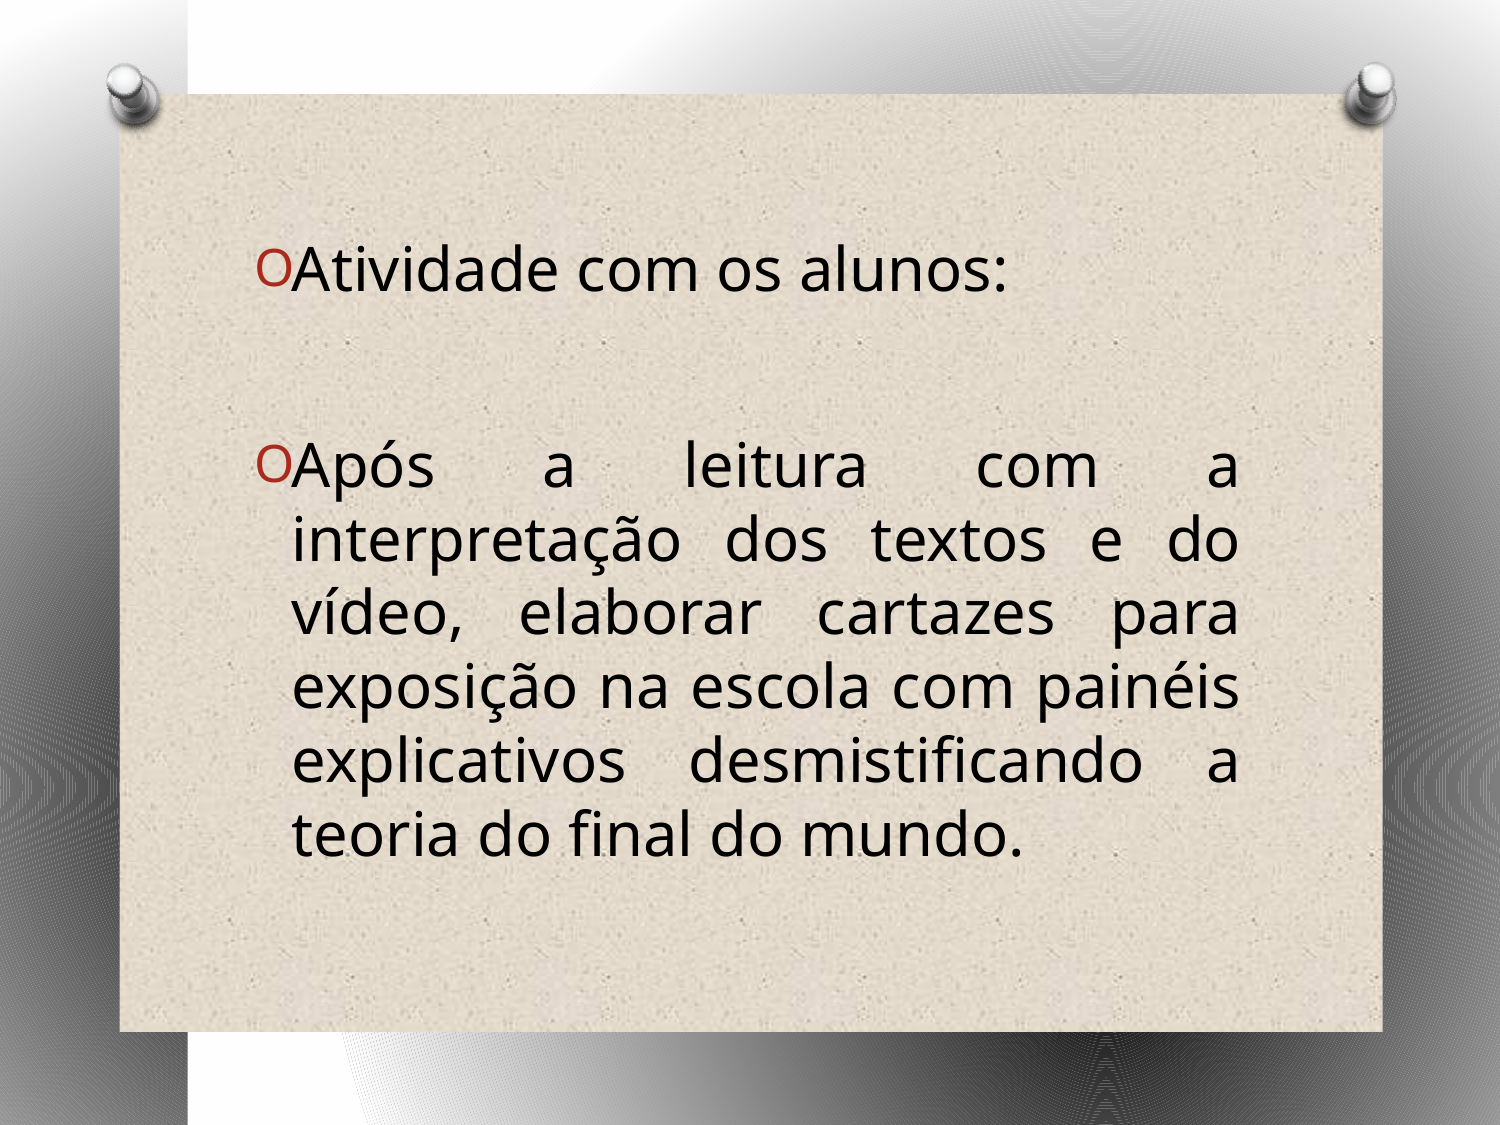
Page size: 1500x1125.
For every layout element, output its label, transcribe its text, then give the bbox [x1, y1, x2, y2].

picture [75, 29, 1439, 1032]
list Atividade com os alunos: Após a leitura com a interpretação dos textos e do vídeo, elaborar cartazes para exposição na escola com painéis explicativos desmistificando a teoria do final do mundo. [240, 149, 1257, 939]
